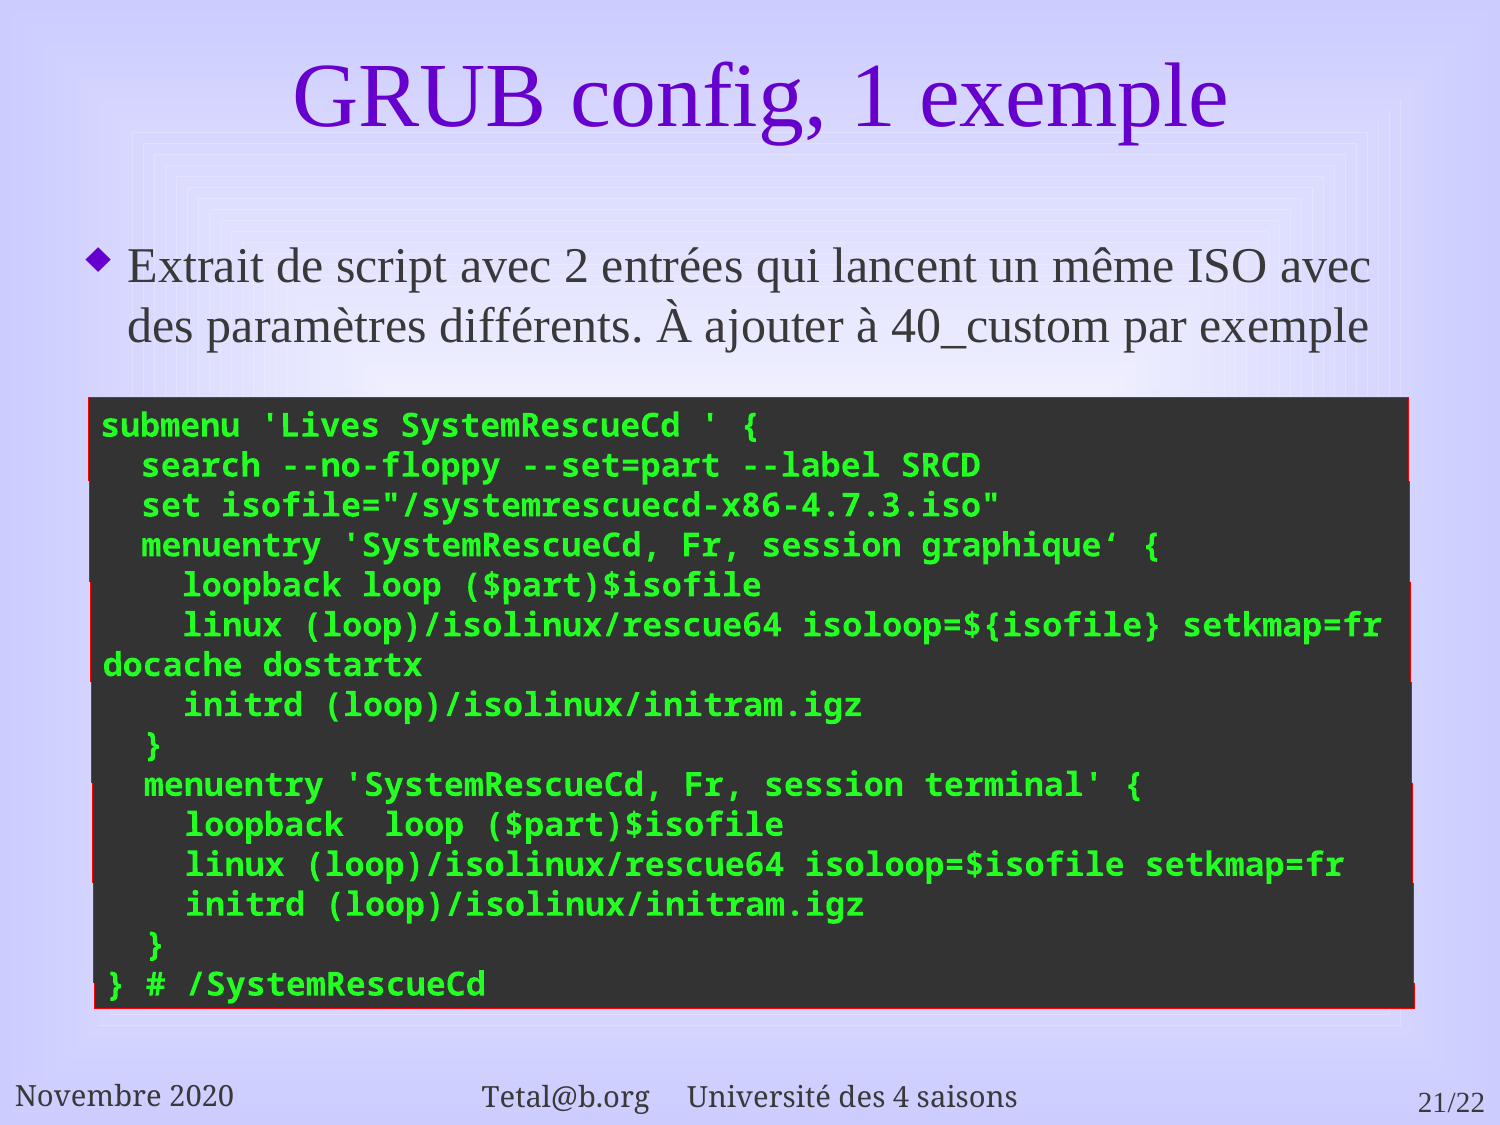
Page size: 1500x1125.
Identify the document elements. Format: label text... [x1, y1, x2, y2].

list Extrait de script avec 2 entrées qui lancent un même ISO avec des paramètres différents. À ajouter à 40_custom par exemple [70, 224, 1453, 1016]
title GRUB config, 1 exemple [94, 2, 1430, 178]
text_box submenu 'Lives SystemRescueCd ' { search --no-floppy --set=part --label SRCD set isofile="/systemrescuecd-x86-4.7.3.iso" menuentry 'SystemRescueCd, Fr, session graphique‘ { loopback loop ($part)$isofile linux (loop)/isolinux/rescue64 isoloop=${isofile} setkmap=fr docache dostartx initrd (loop)/isolinux/initram.igz } menuentry 'SystemRescueCd, Fr, session terminal' { loopback loop ($part)$isofile linux (loop)/isolinux/rescue64 isoloop=$isofile setkmap=fr initrd (loop)/isolinux/initram.igz } } # /SystemRescueCd [88, 397, 1415, 1009]
